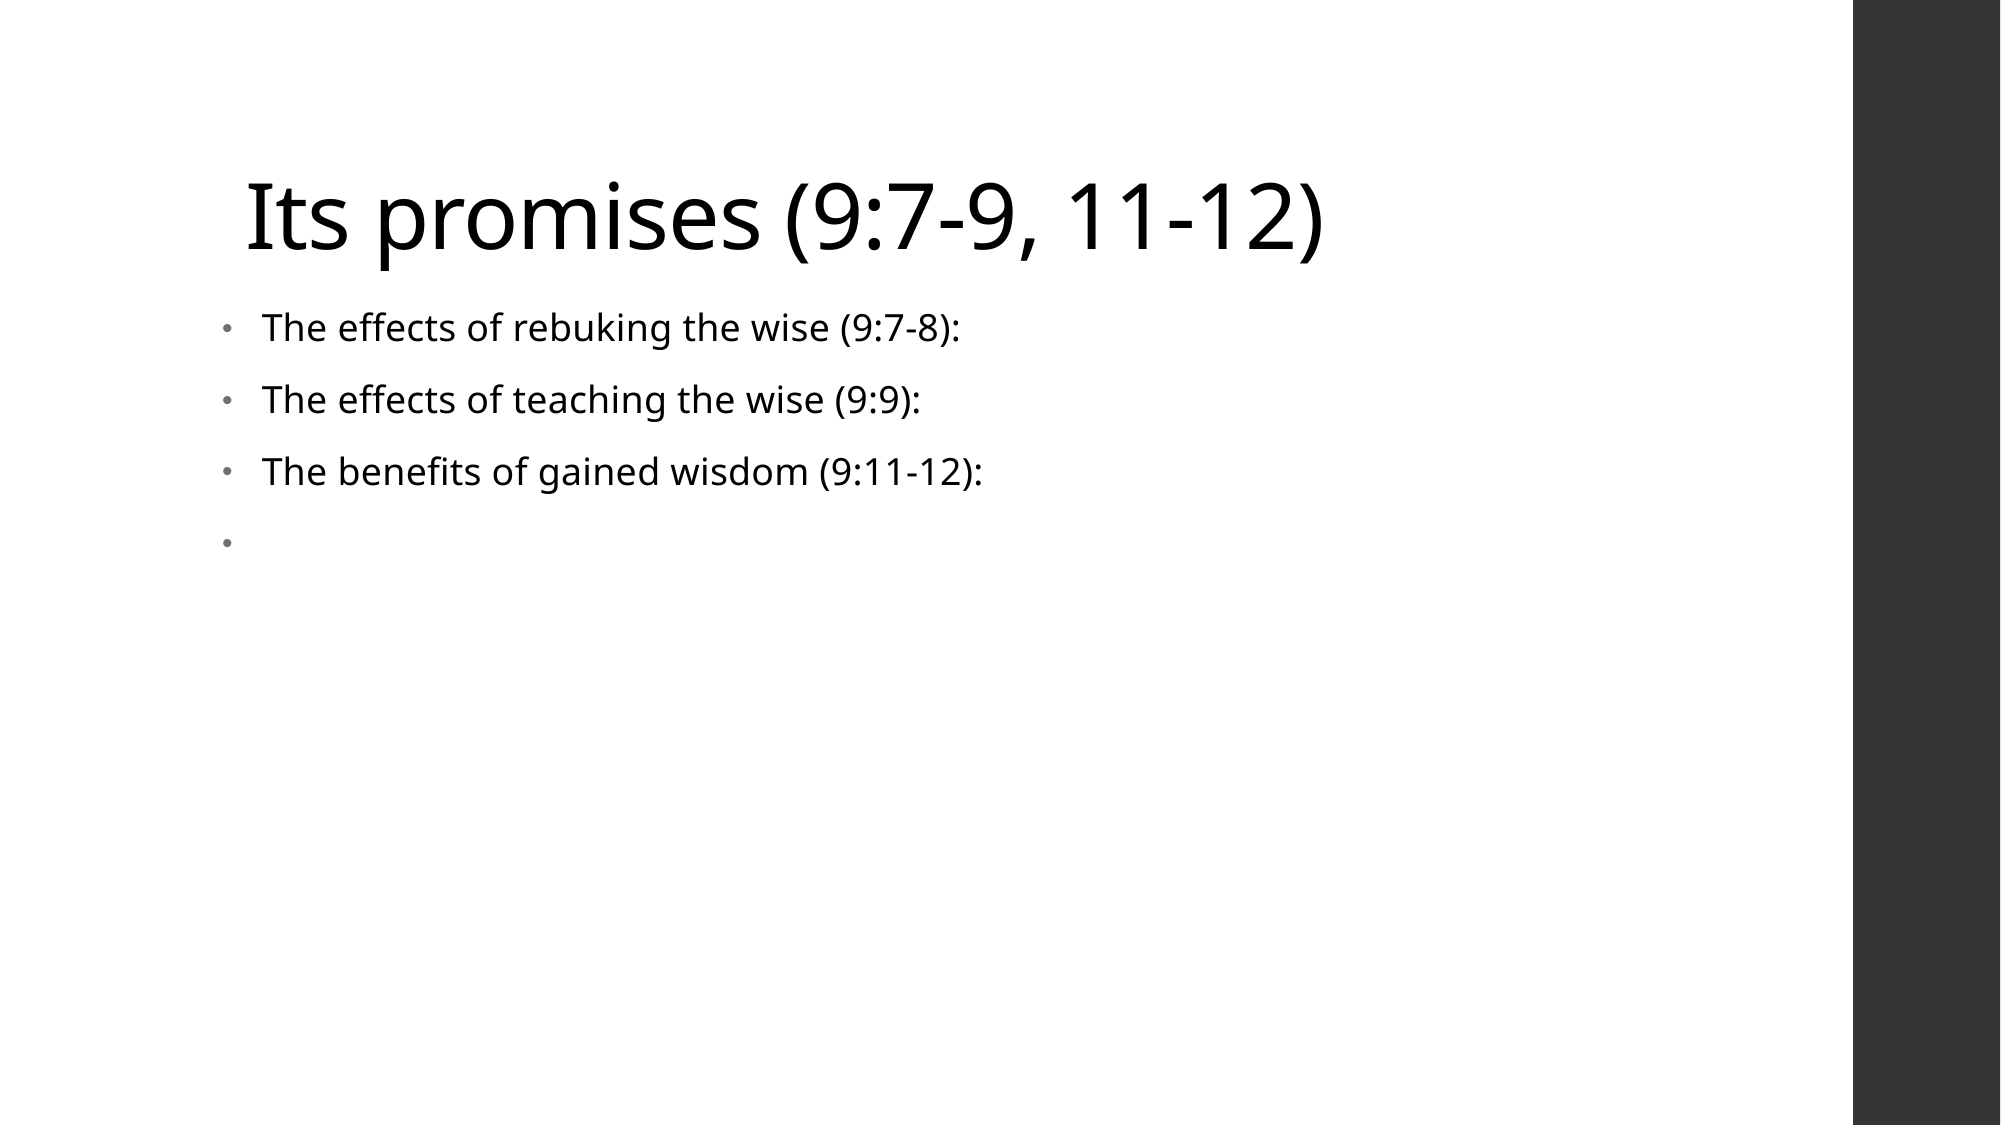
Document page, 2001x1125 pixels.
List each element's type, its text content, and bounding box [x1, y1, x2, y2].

title Its promises (9:7-9, 11-12) [206, 60, 1797, 278]
list The effects of rebuking the wise (9:7-8): The effects of teaching the wise (9:9): The benefits of gained wisdom (9:11-12): [206, 299, 1617, 1014]
